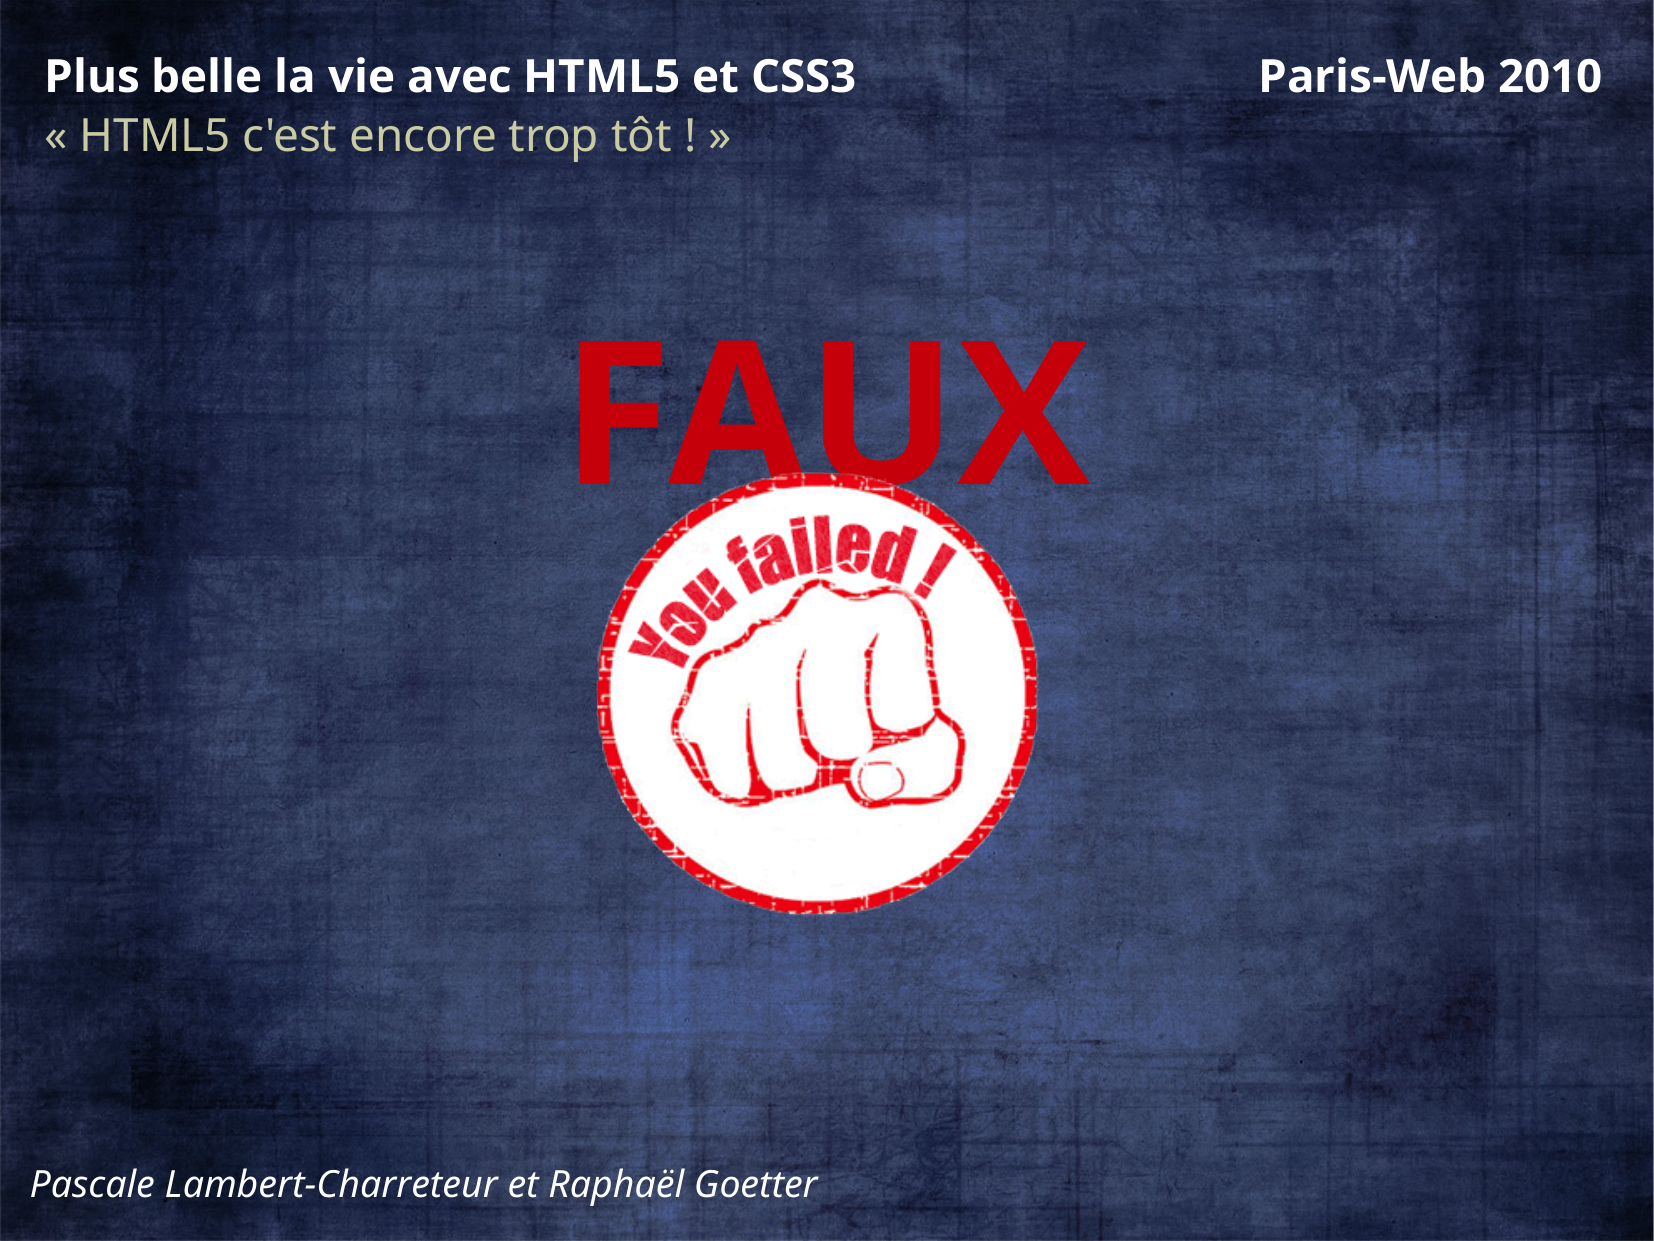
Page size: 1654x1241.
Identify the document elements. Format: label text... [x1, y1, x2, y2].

text_box FAUX ! [501, 236, 1152, 478]
text_box Plus belle la vie avec HTML5 et CSS3 [29, 29, 1063, 88]
picture [0, 0, 1654, 1241]
text_box Pascale Lambert-Charreteur et Raphaël Goetter [29, 1157, 1329, 1201]
text_box « HTML5 c'est encore trop tôt ! » [29, 88, 1447, 156]
